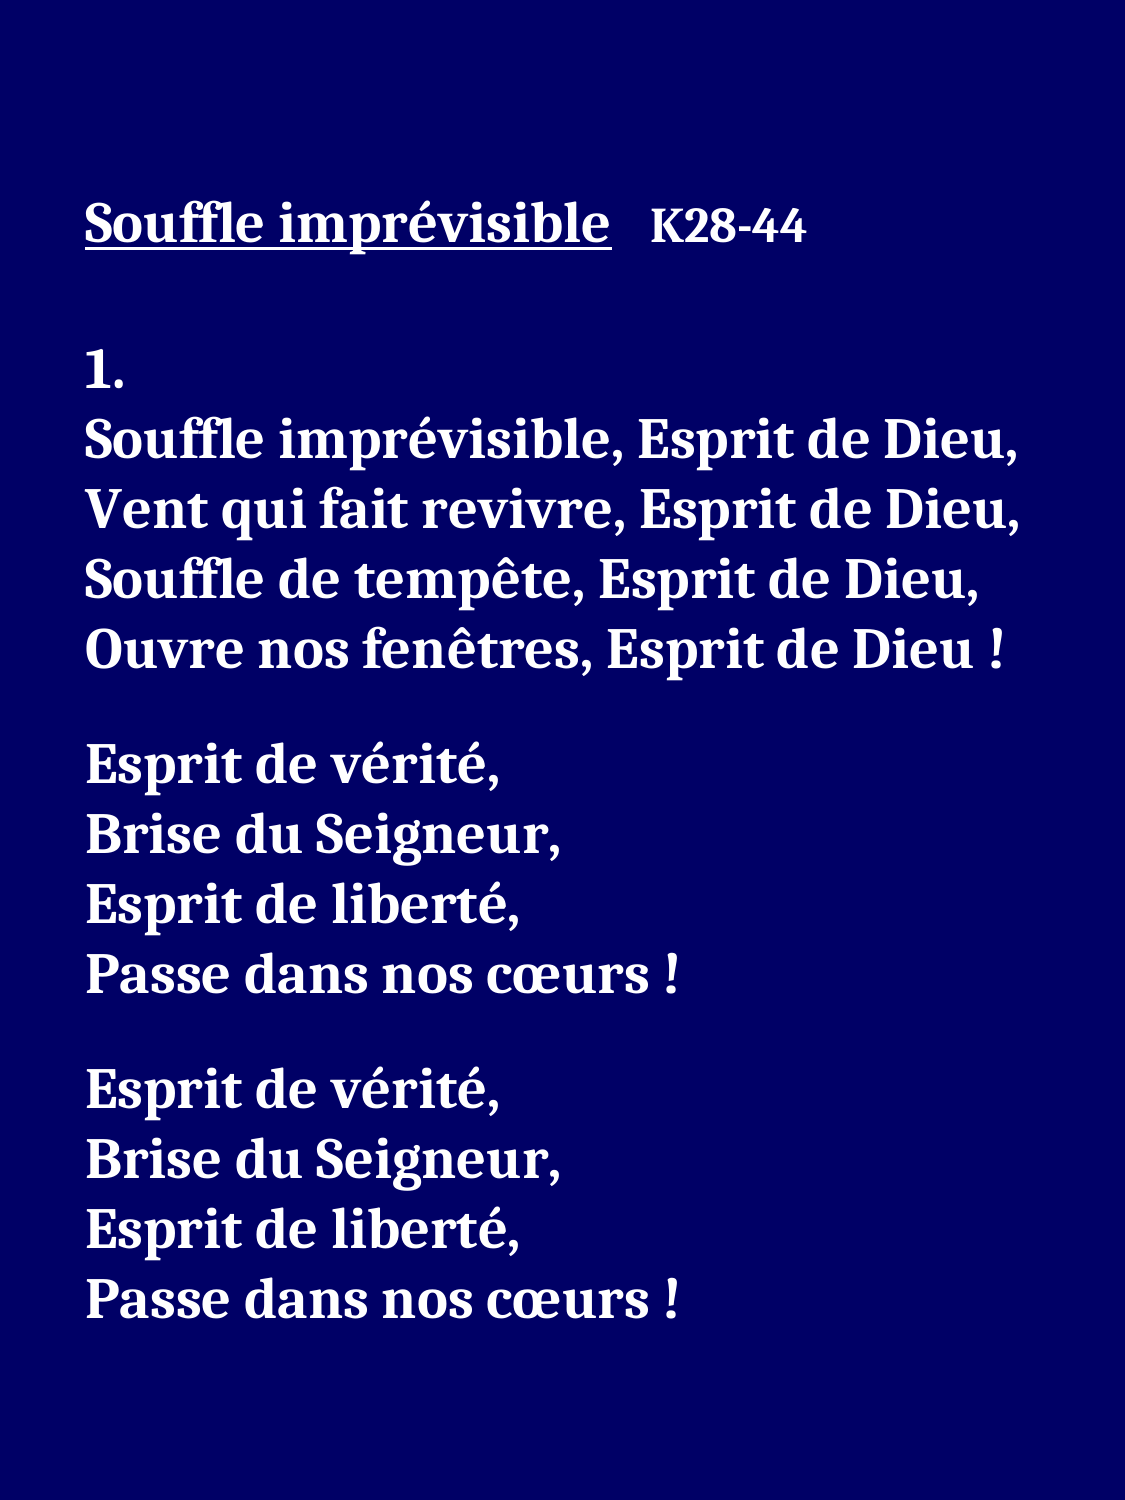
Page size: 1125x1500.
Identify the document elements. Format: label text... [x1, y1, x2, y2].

text_box Souffle imprévisible K28-44 1. Souffle imprévisible, Esprit de Dieu, Vent qui fait revivre, Esprit de Dieu, Souffle de tempête, Esprit de Dieu, Ouvre nos fenêtres, Esprit de Dieu ! Esprit de vérité, Brise du Seigneur, Esprit de liberté, Passe dans nos cœurs ! Esprit de vérité, Brise du Seigneur, Esprit de liberté, Passe dans nos cœurs ! [70, 177, 1125, 1382]
